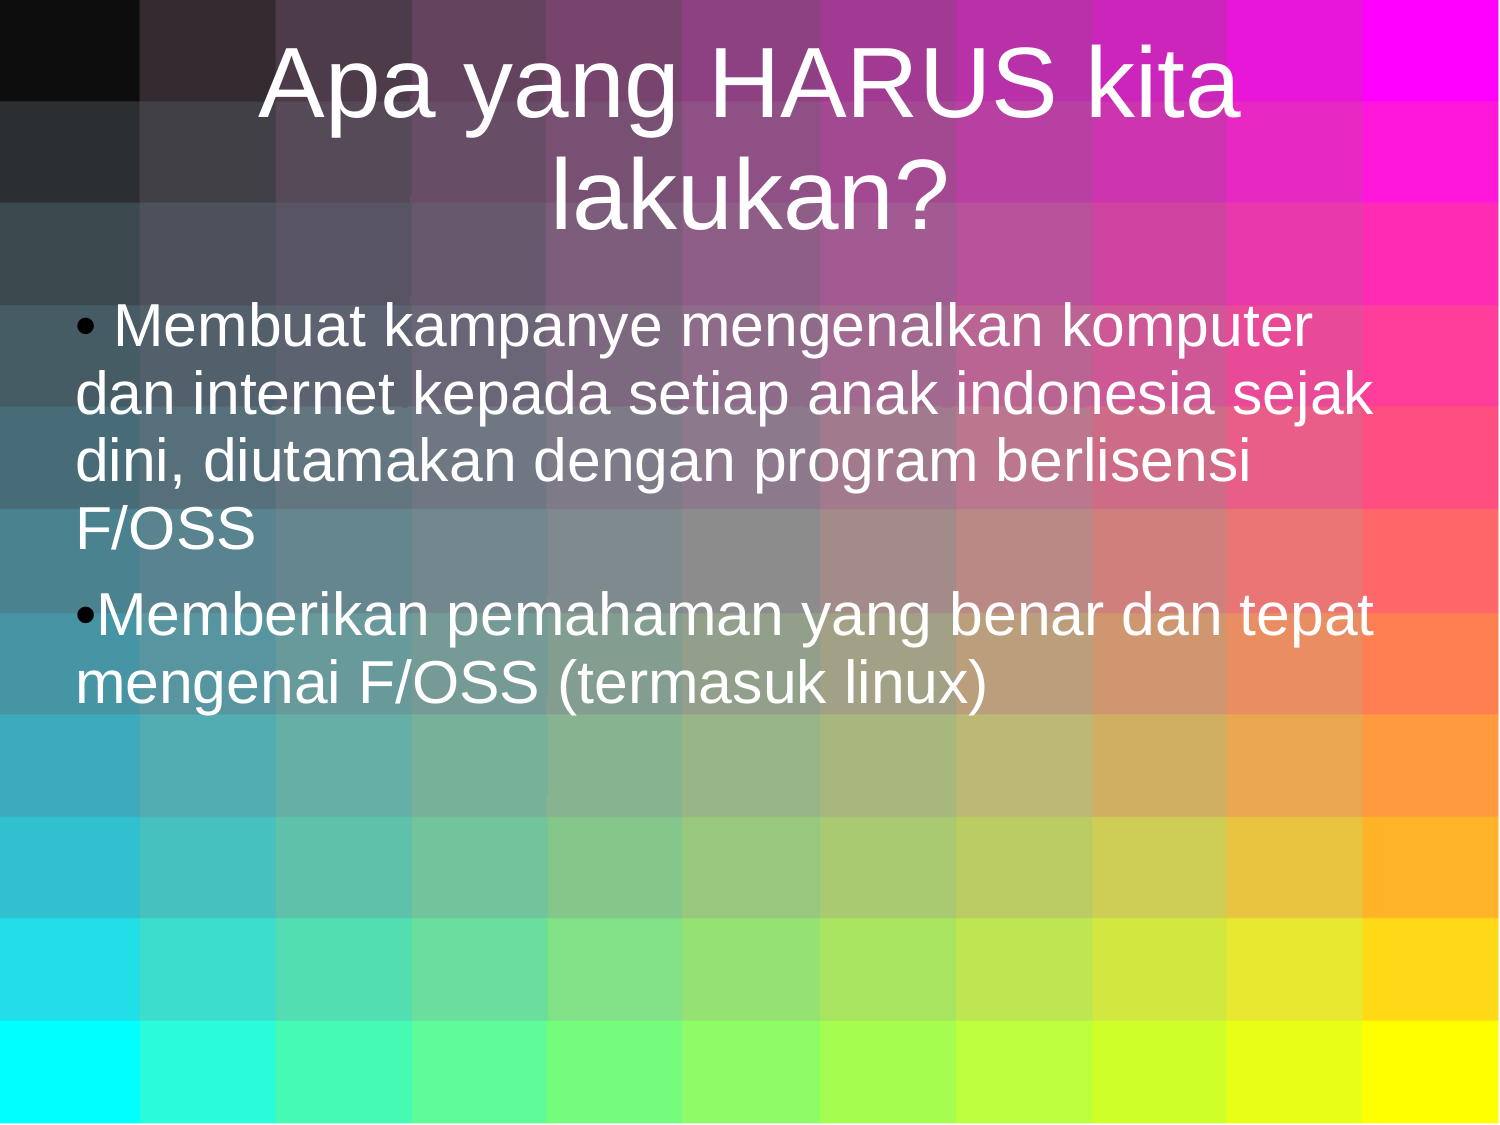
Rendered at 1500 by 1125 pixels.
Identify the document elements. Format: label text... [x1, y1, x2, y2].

title Apa yang HARUS kita lakukan? [75, 27, 1426, 243]
picture [0, 0, 1500, 1125]
subtitle Membuat kampanye mengenalkan komputer dan internet kepada setiap anak indonesia sejak dini, diutamakan dengan program berlisensi F/OSS Memberikan pemahaman yang benar dan tepat mengenai F/OSS (termasuk linux) [75, 243, 1426, 1024]
